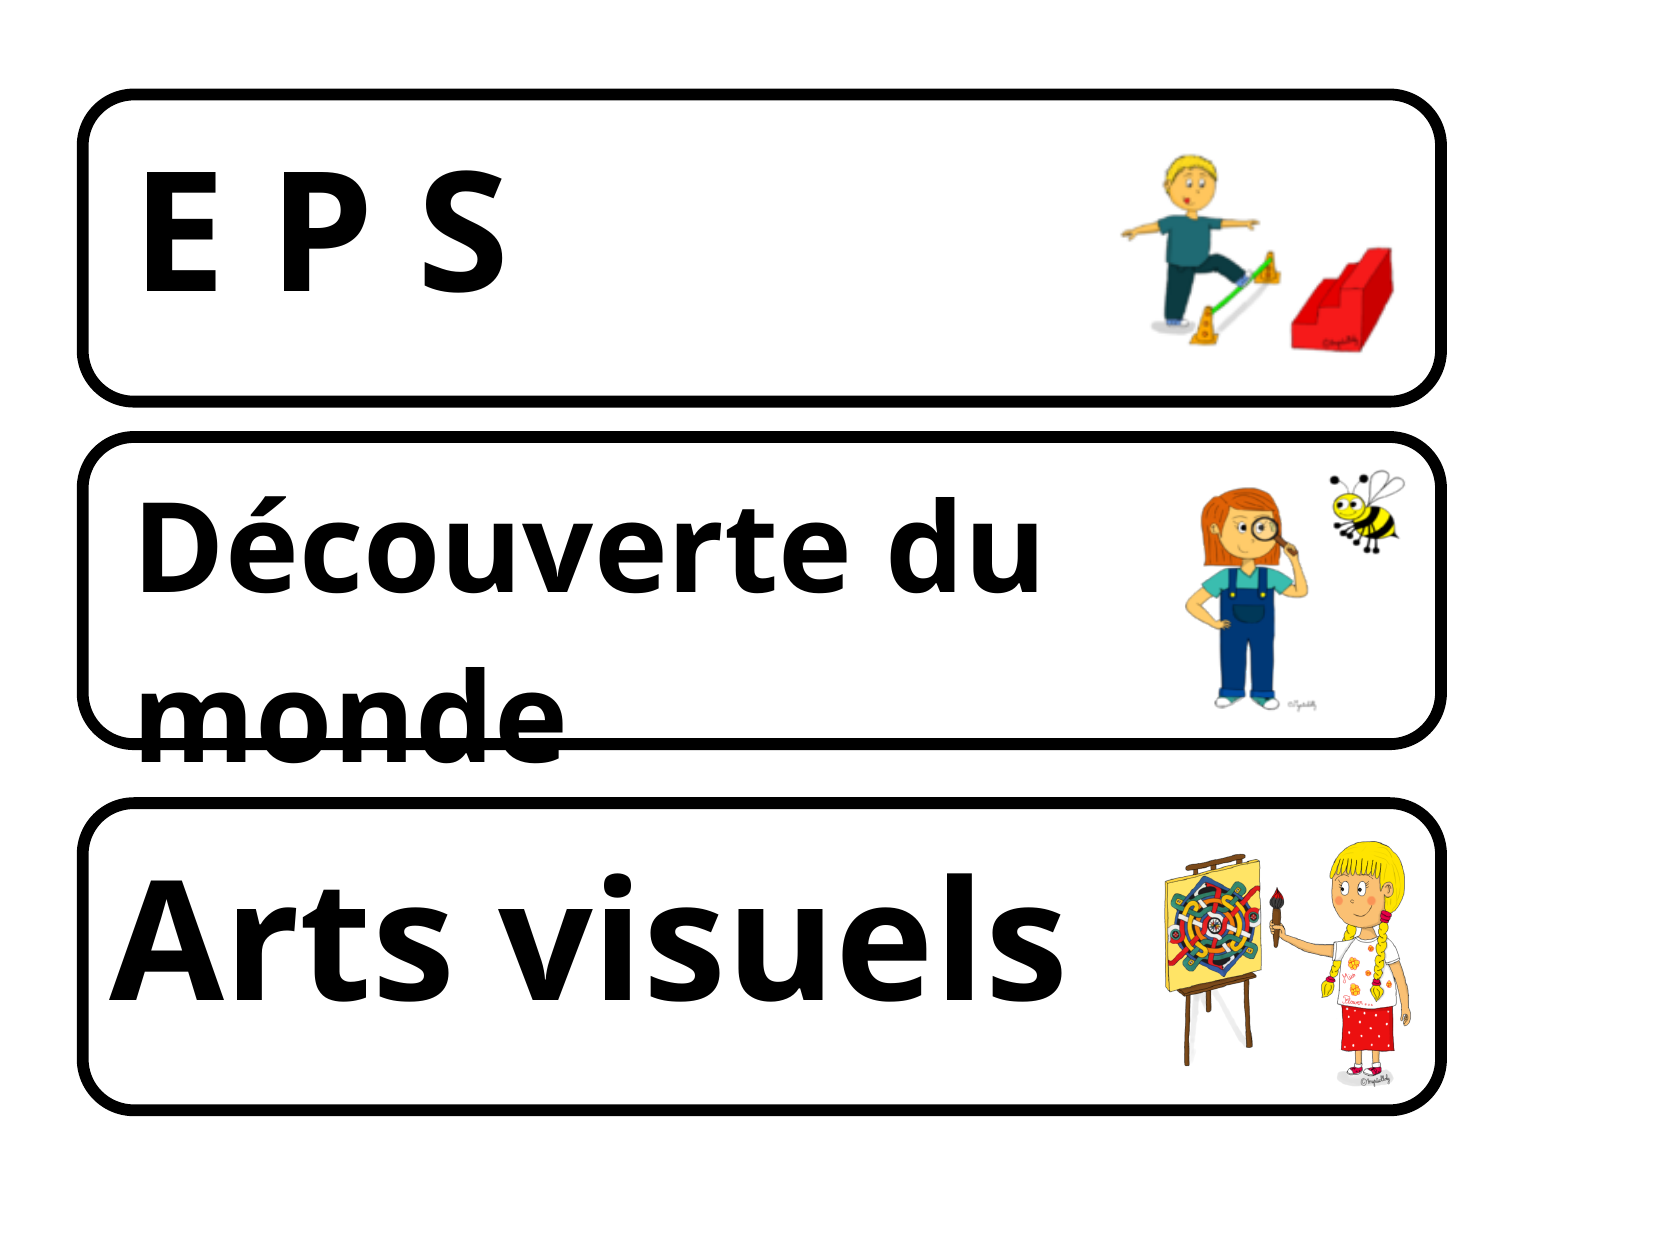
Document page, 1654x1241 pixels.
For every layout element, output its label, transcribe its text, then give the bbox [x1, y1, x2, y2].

text_box Découverte du monde [118, 451, 1394, 675]
text_box Arts visuels [94, 814, 1158, 1108]
picture [1157, 826, 1418, 1099]
text_box E P S [118, 106, 863, 400]
picture [1098, 101, 1411, 395]
picture [1181, 460, 1410, 721]
